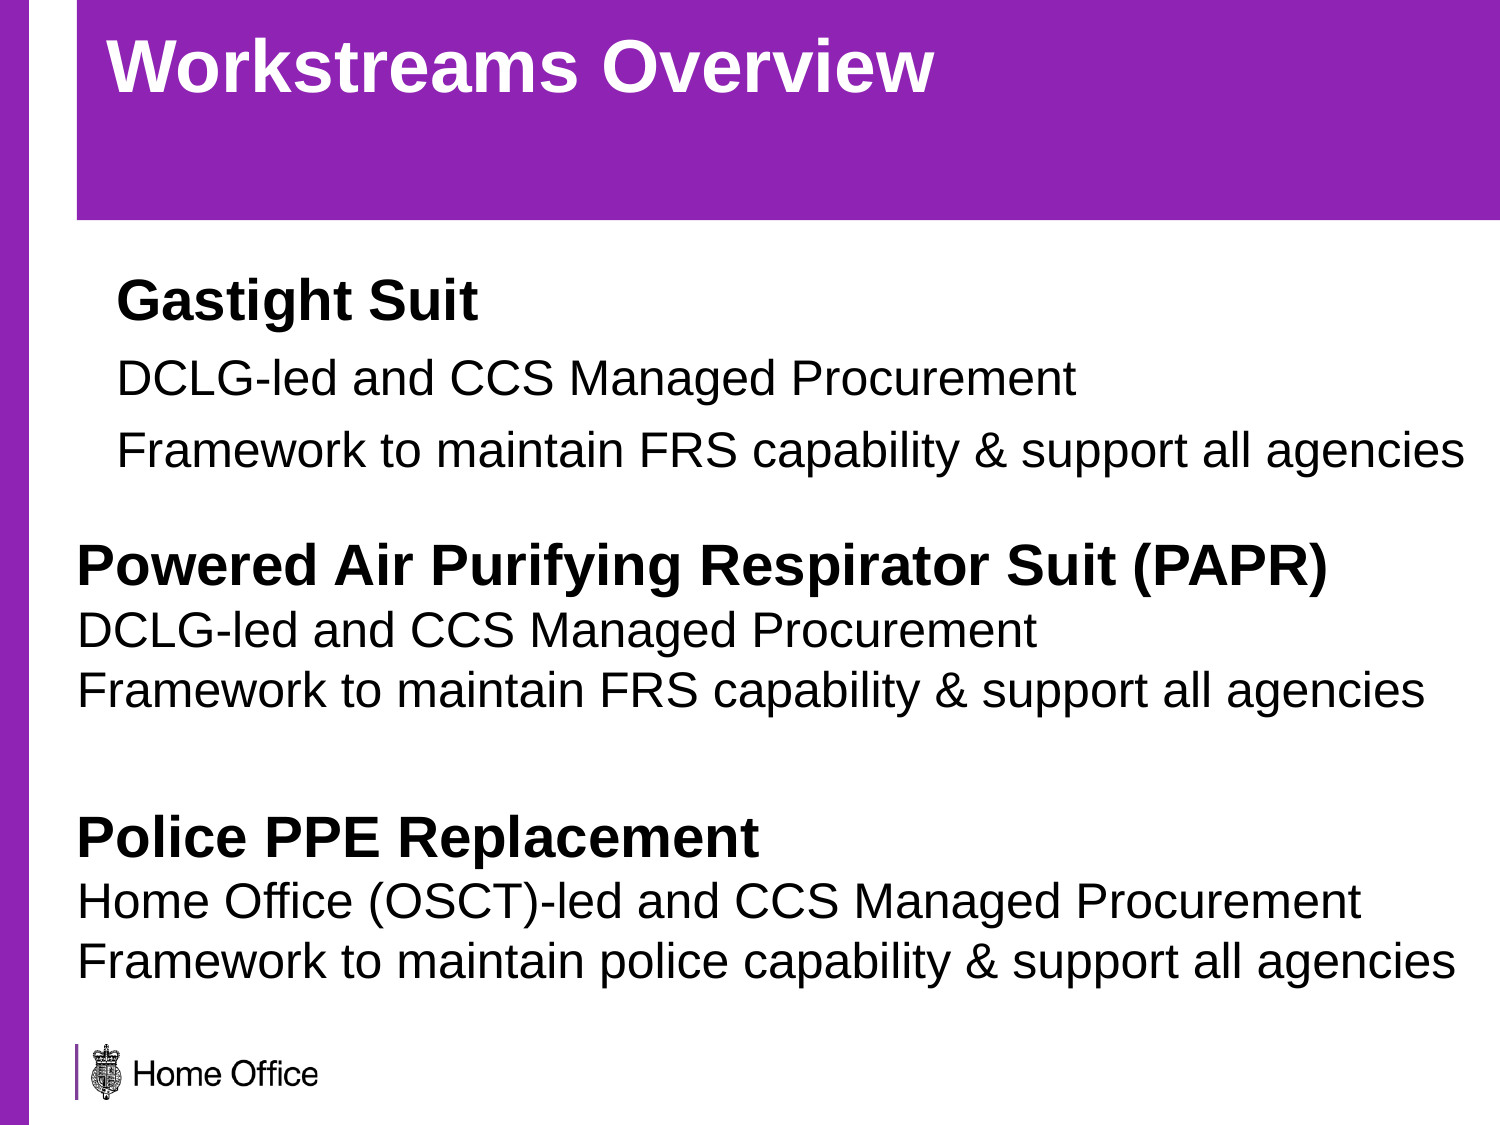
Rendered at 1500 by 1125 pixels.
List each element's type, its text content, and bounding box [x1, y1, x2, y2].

text_box Powered Air Purifying Respirator Suit (PAPR) DCLG-led and CCS Managed Procurement Framework to maintain FRS capability & support all agencies [77, 527, 1482, 752]
list Gastight Suit DCLG-led and CCS Managed Procurement Framework to maintain FRS capability & support all agencies [75, 262, 1471, 492]
title Workstreams Overview [76, 0, 1500, 221]
text_box Police PPE Replacement Home Office (OSCT)-led and CCS Managed Procurement Framework to maintain police capability & support all agencies [77, 799, 1462, 1023]
